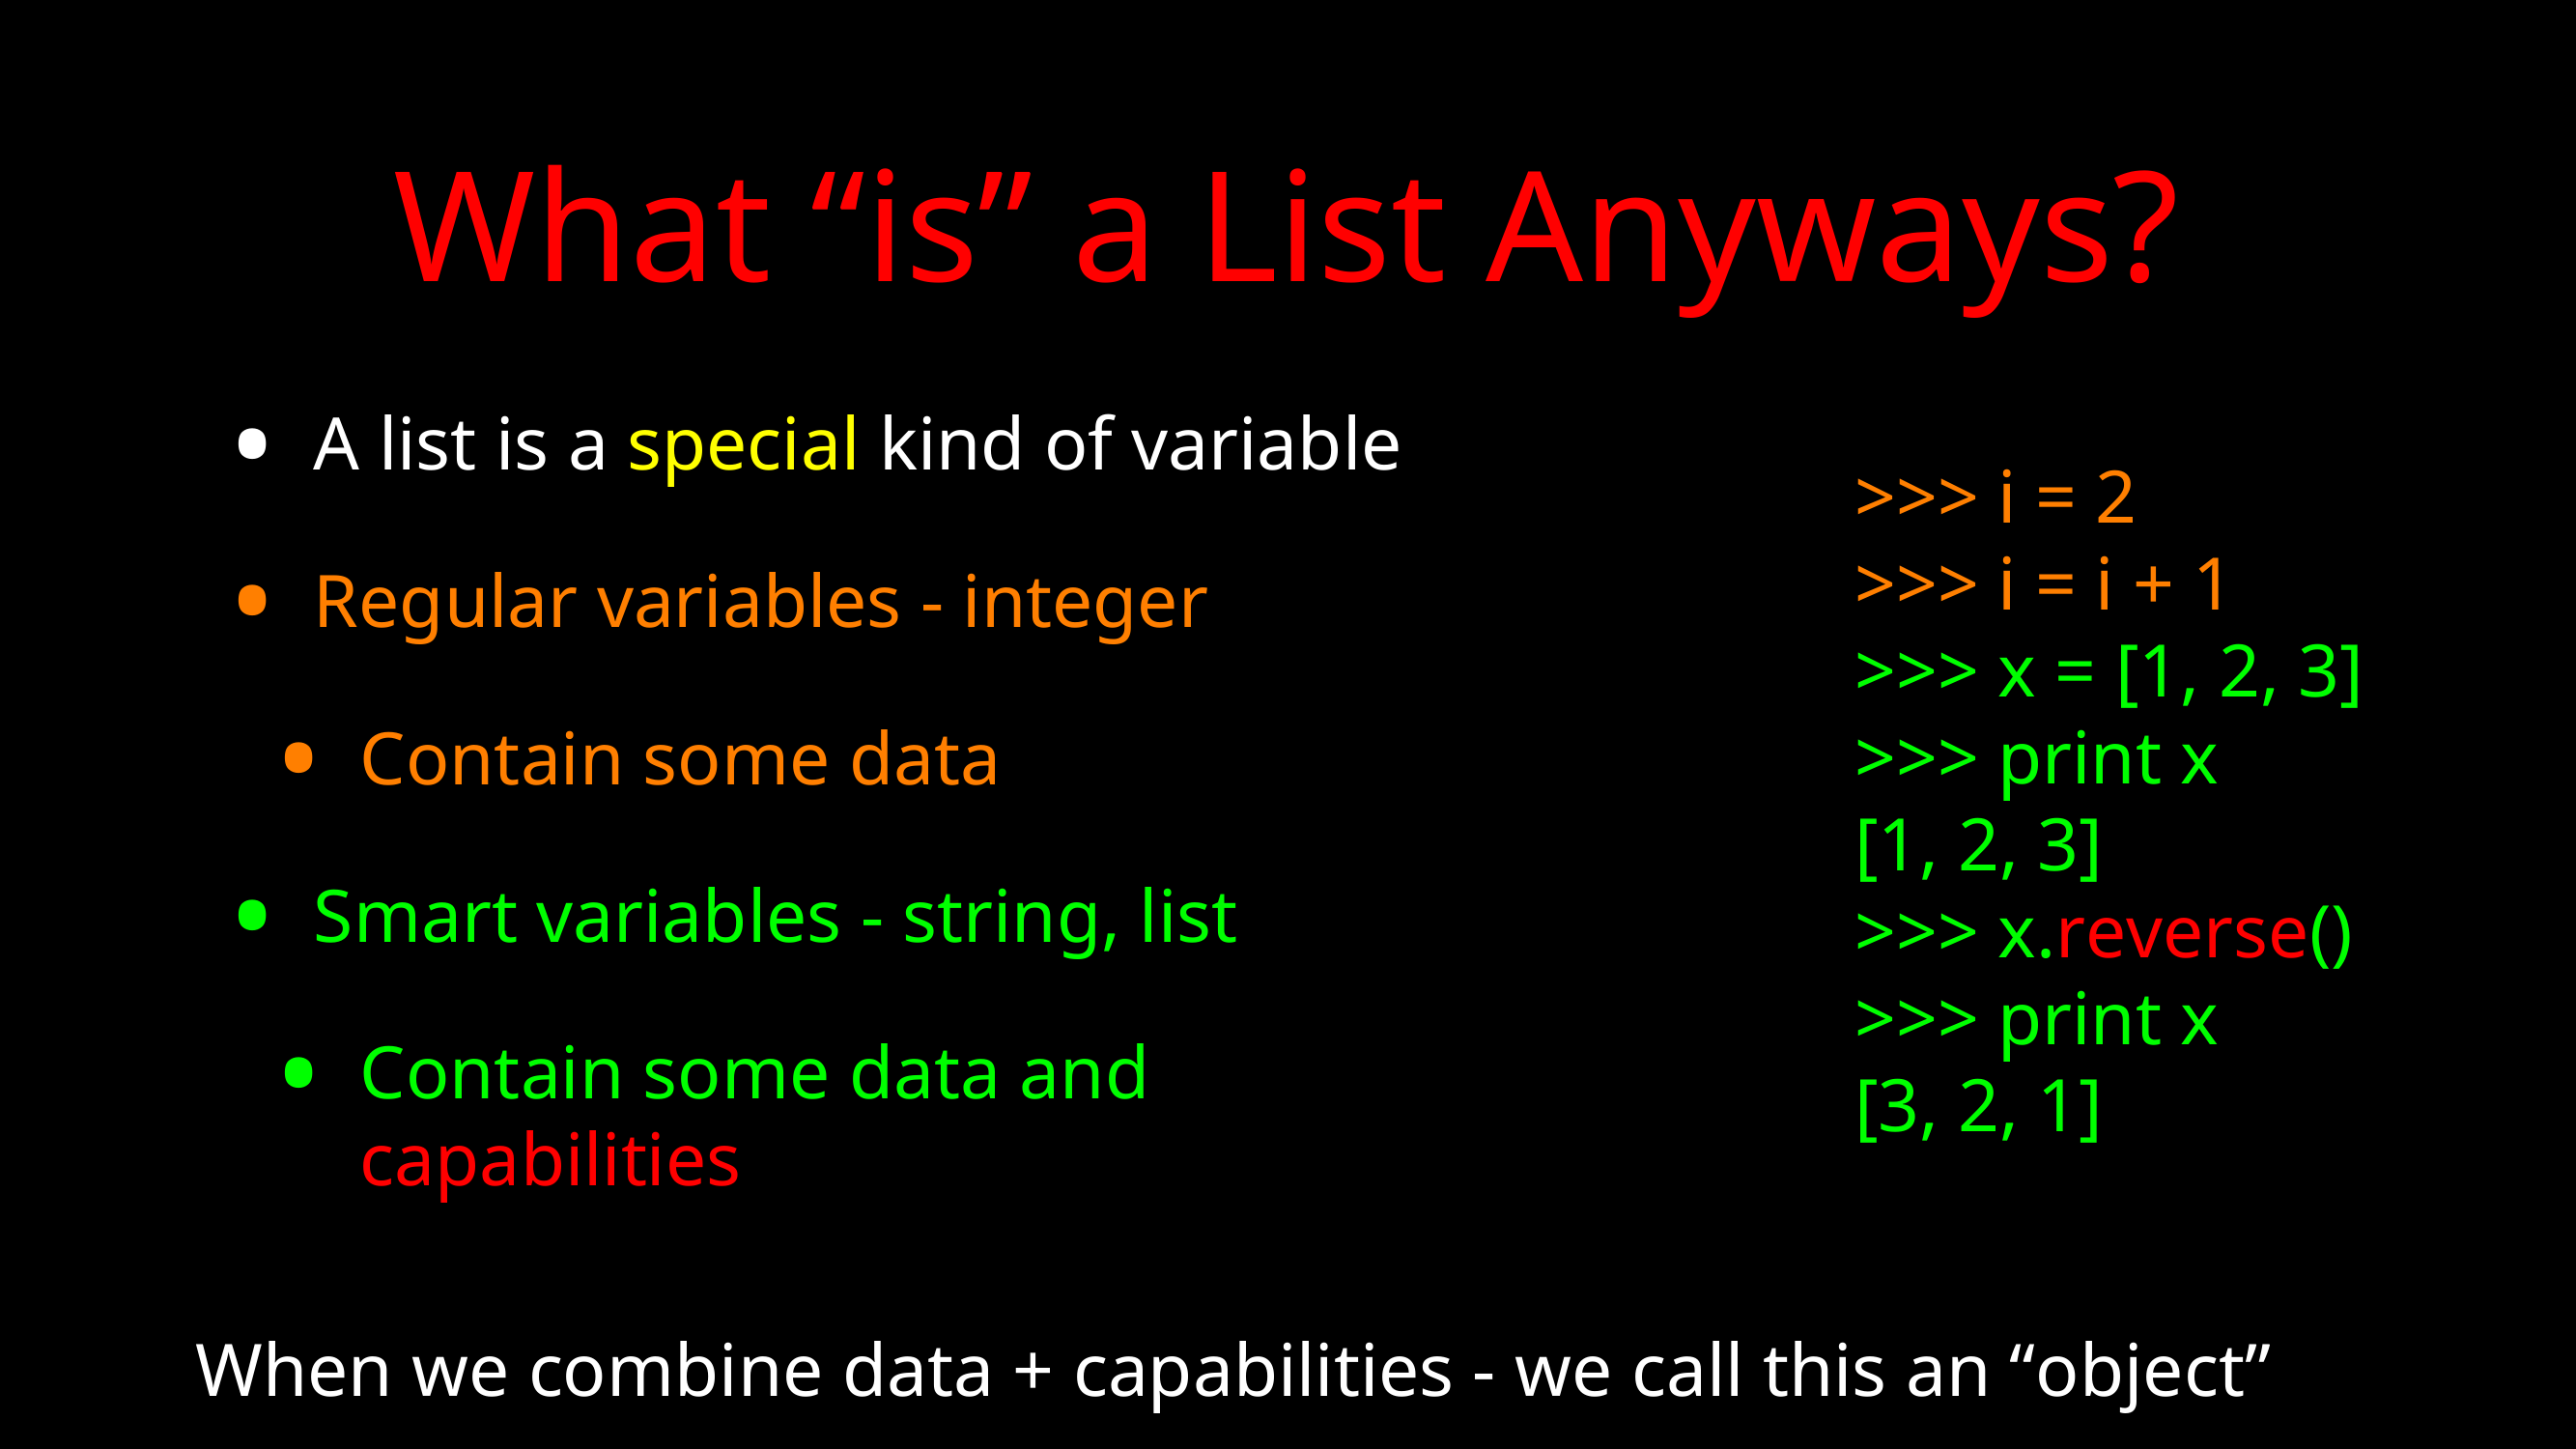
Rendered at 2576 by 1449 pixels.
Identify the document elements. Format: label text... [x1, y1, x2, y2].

list A list is a special kind of variable Regular variables - integer Contain some data Smart variables - string, list Contain some data and capabilities [188, 388, 1430, 1210]
text_box When we combine data + capabilities - we call this an “object” [195, 1323, 2273, 1411]
title What “is” a List Anyways? [183, 38, 2392, 403]
text_box >>> i = 2 >>> i = i + 1 >>> x = [1, 2, 3] >>> print x [1, 2, 3] >>> x.reverse() >>> print x [3, 2, 1] [1854, 449, 2365, 1147]
